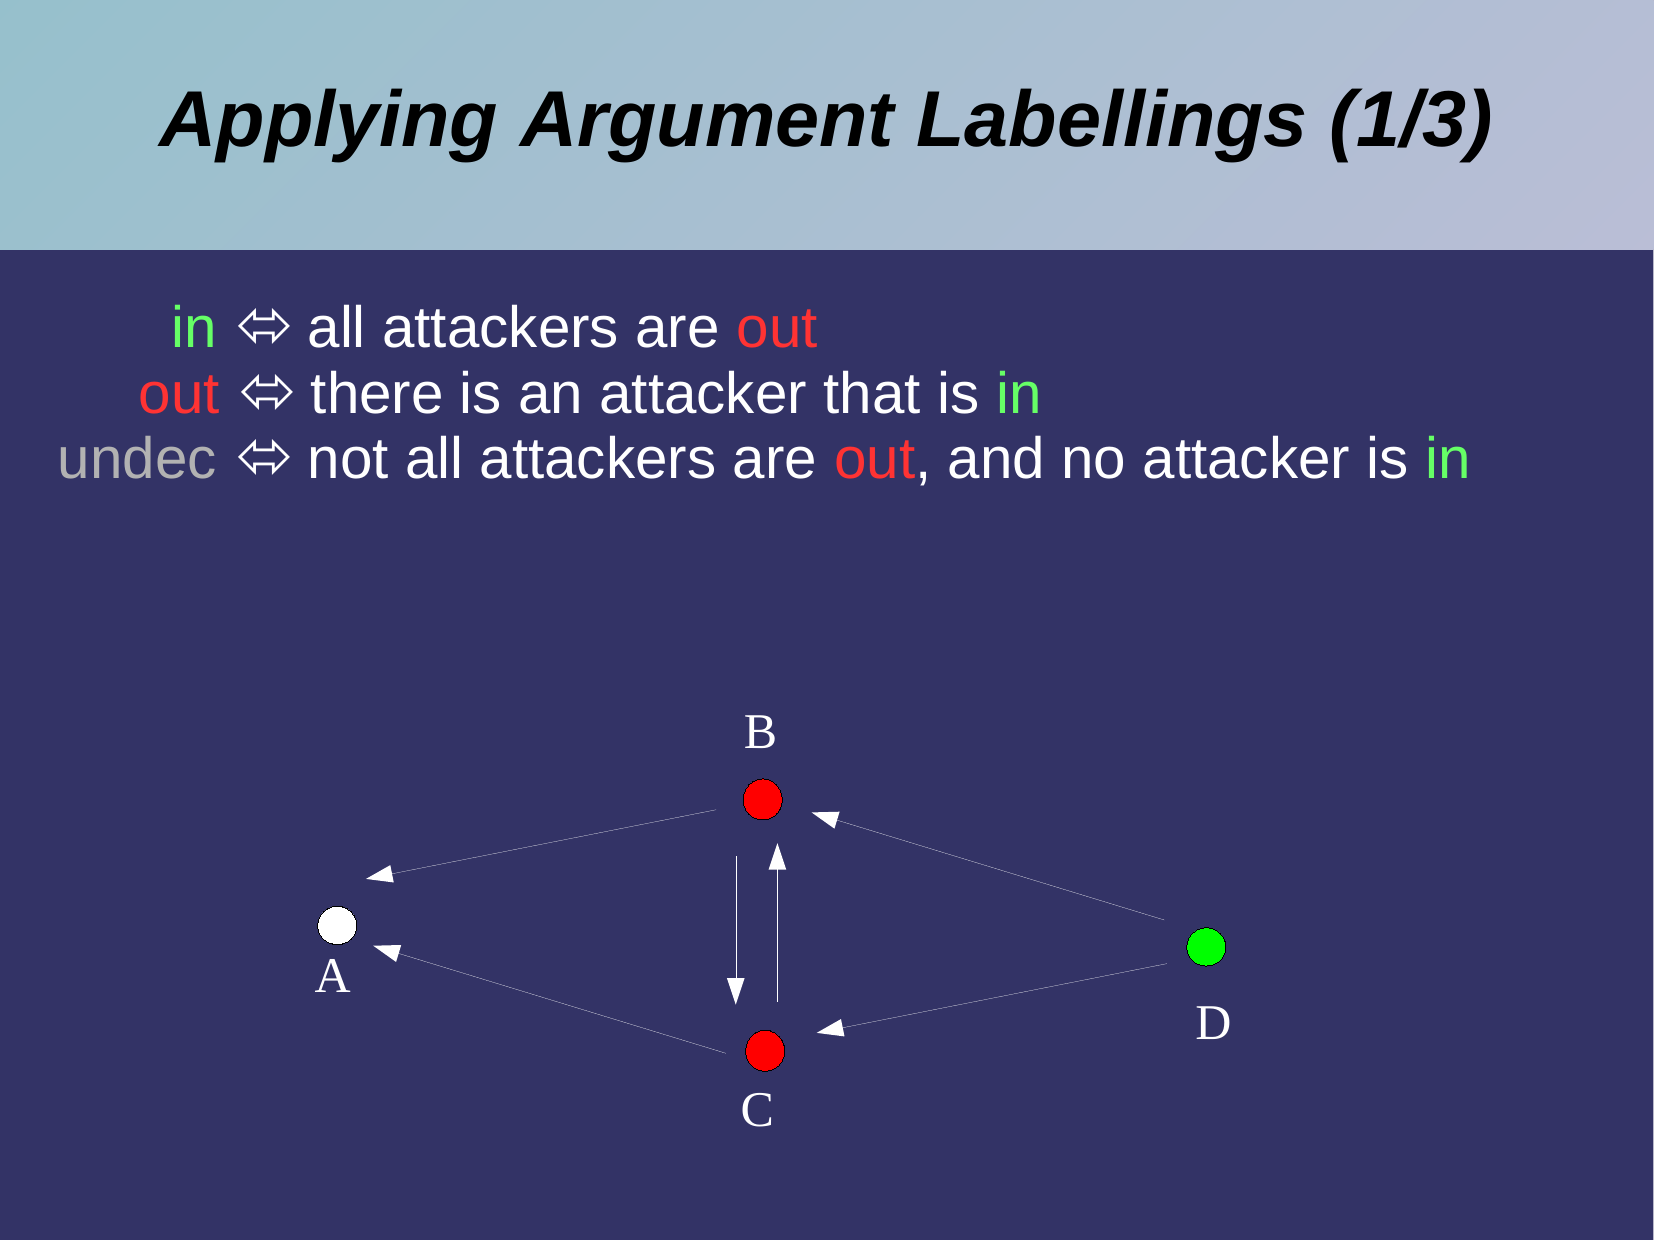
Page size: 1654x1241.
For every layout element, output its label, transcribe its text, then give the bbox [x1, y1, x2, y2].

text_box B [744, 704, 799, 793]
text_box [745, 1030, 785, 1072]
text_box C [740, 1081, 791, 1188]
text_box [743, 793, 783, 820]
text_box in  all attackers are out out  there is an attacker that is in undec  not all attackers are out, and no attacker is in [57, 295, 1593, 511]
text_box D [1195, 994, 1241, 1077]
text_box [1186, 927, 1226, 967]
title Applying Argument Labellings (1/3) [0, 15, 1654, 223]
text_box A [314, 948, 361, 1055]
text_box [317, 906, 357, 945]
